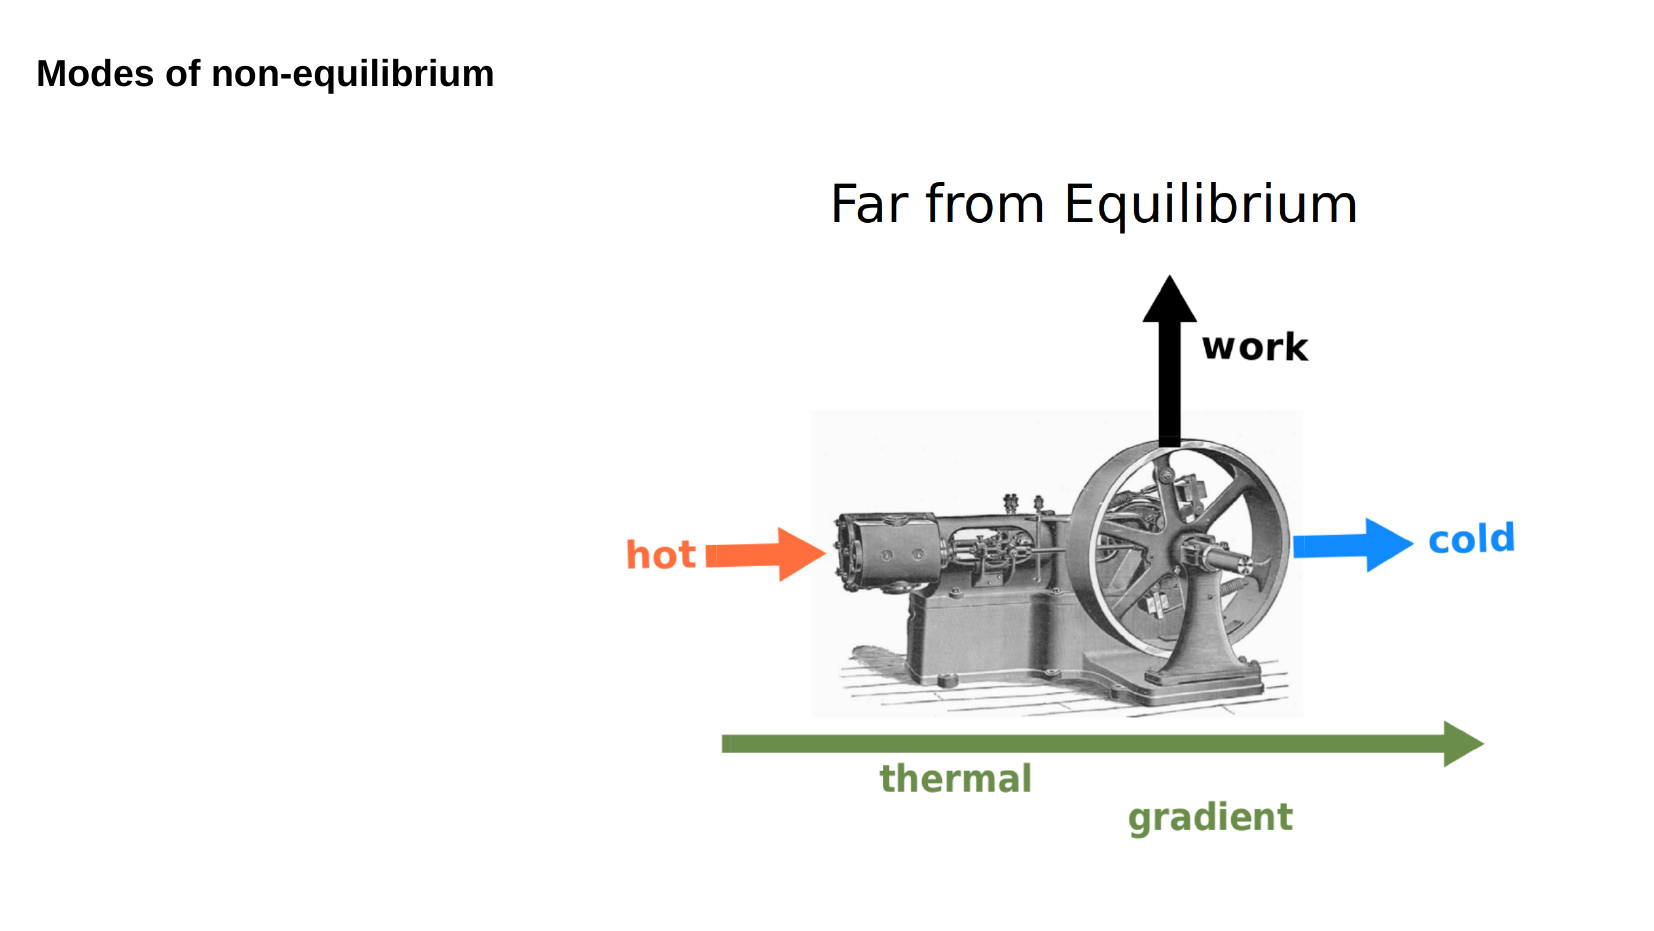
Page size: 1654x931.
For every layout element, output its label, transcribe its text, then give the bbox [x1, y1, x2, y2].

text_box Modes of non-equilibrium [21, 45, 586, 121]
picture [624, 163, 1520, 843]
